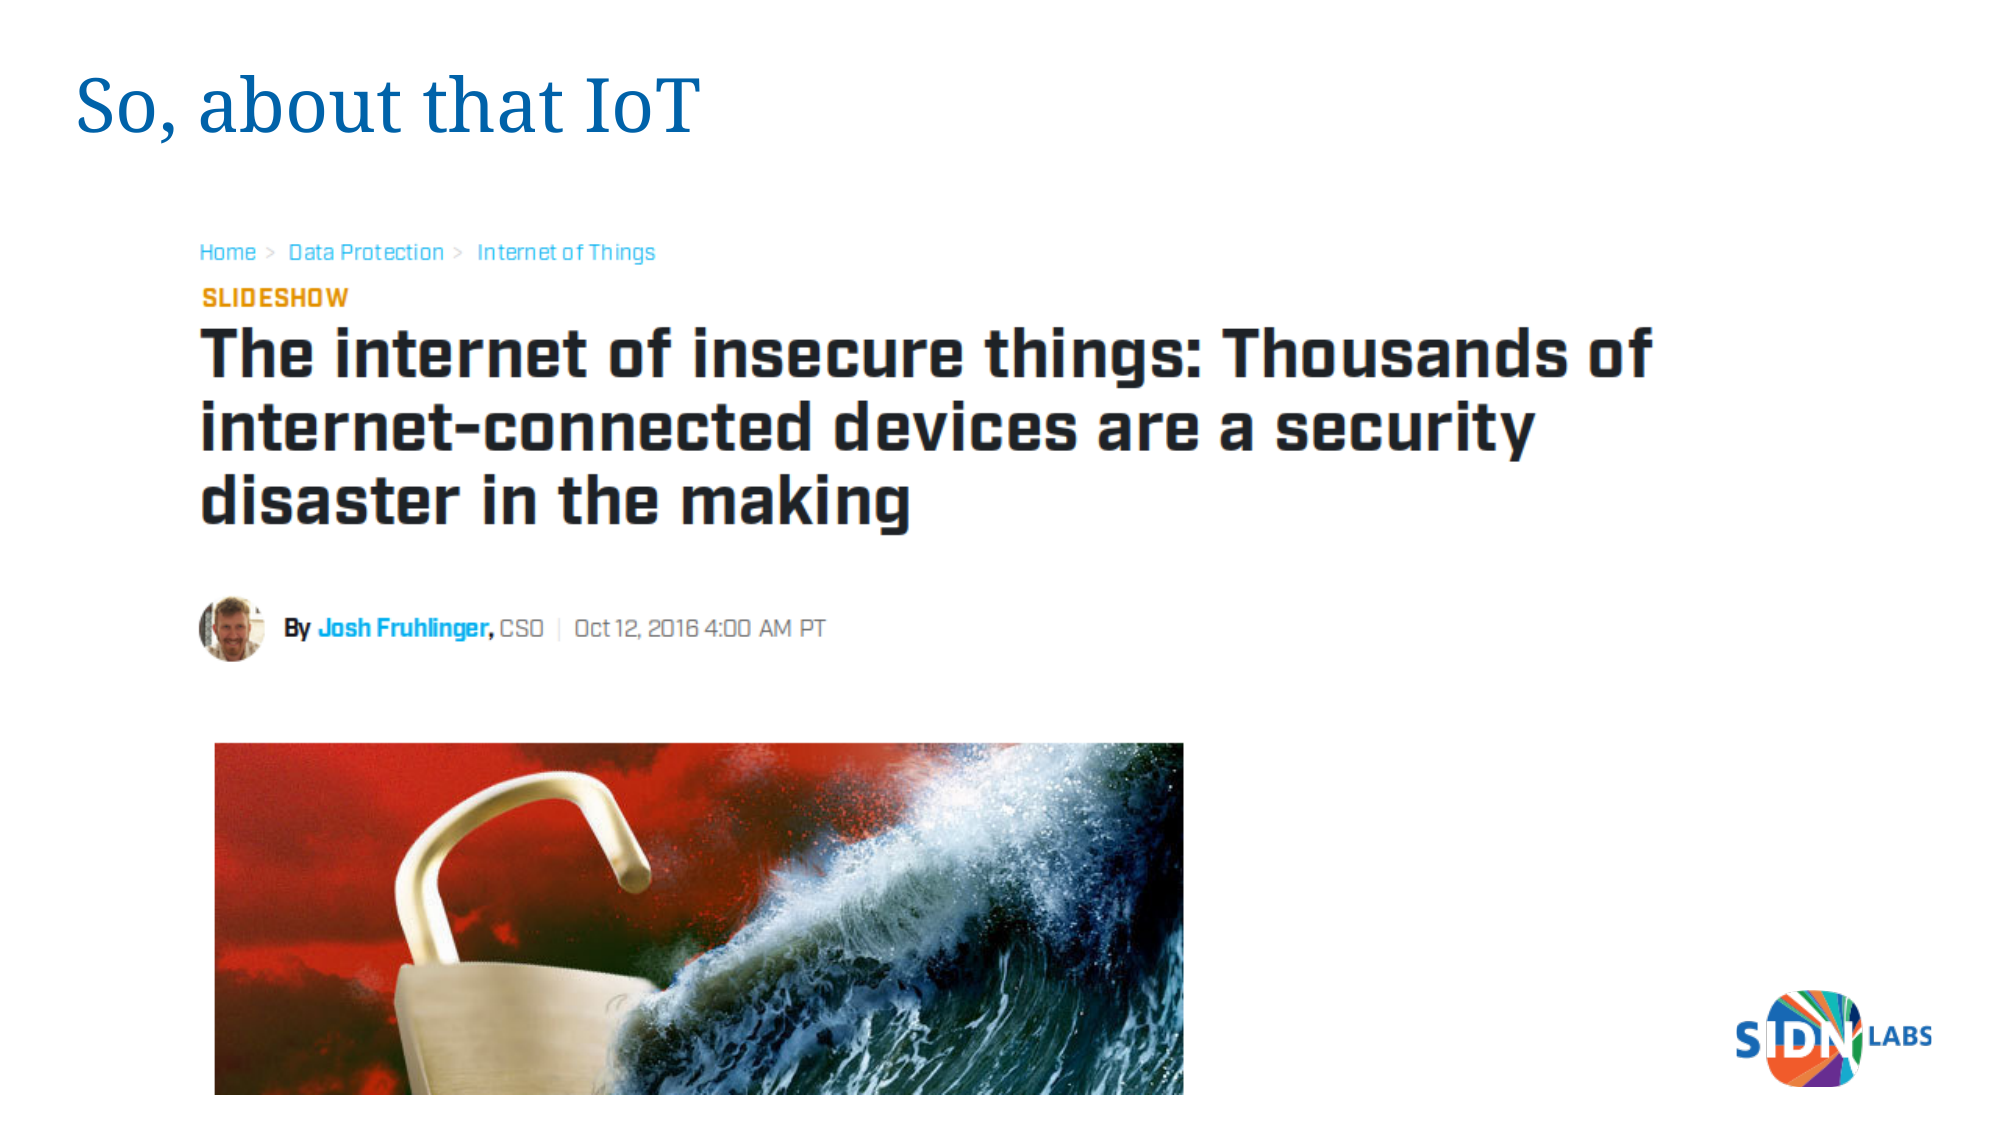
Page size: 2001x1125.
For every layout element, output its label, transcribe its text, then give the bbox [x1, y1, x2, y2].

picture [165, 218, 1715, 1095]
text_box So, about that IoT [75, 61, 1925, 144]
